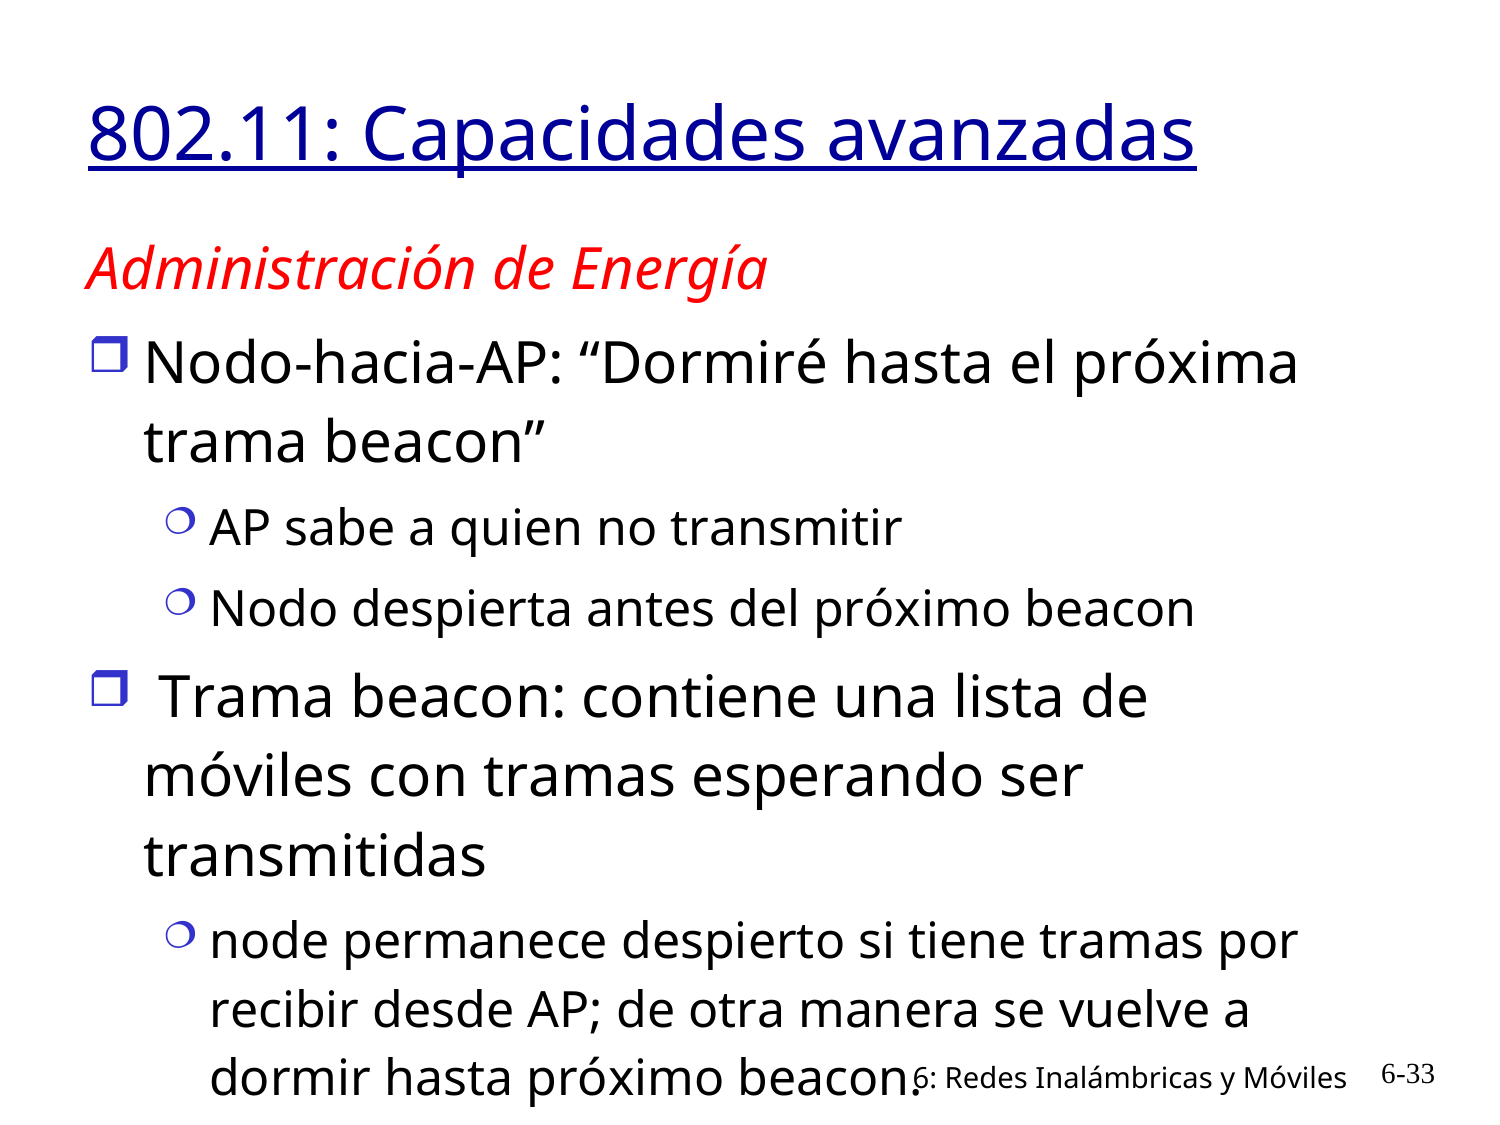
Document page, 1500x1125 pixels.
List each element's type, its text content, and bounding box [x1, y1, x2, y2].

list Administración de Energía Nodo-hacia-AP: “Dormiré hasta el próxima trama beacon” AP sabe a quien no transmitir Nodo despierta antes del próximo beacon Trama beacon: contiene una lista de móviles con tramas esperando ser transmitidas node permanece despierto si tiene tramas por recibir desde AP; de otra manera se vuelve a dormir hasta próximo beacon. [87, 227, 1363, 992]
title 802.11: Capacidades avanzadas [87, 23, 1363, 227]
